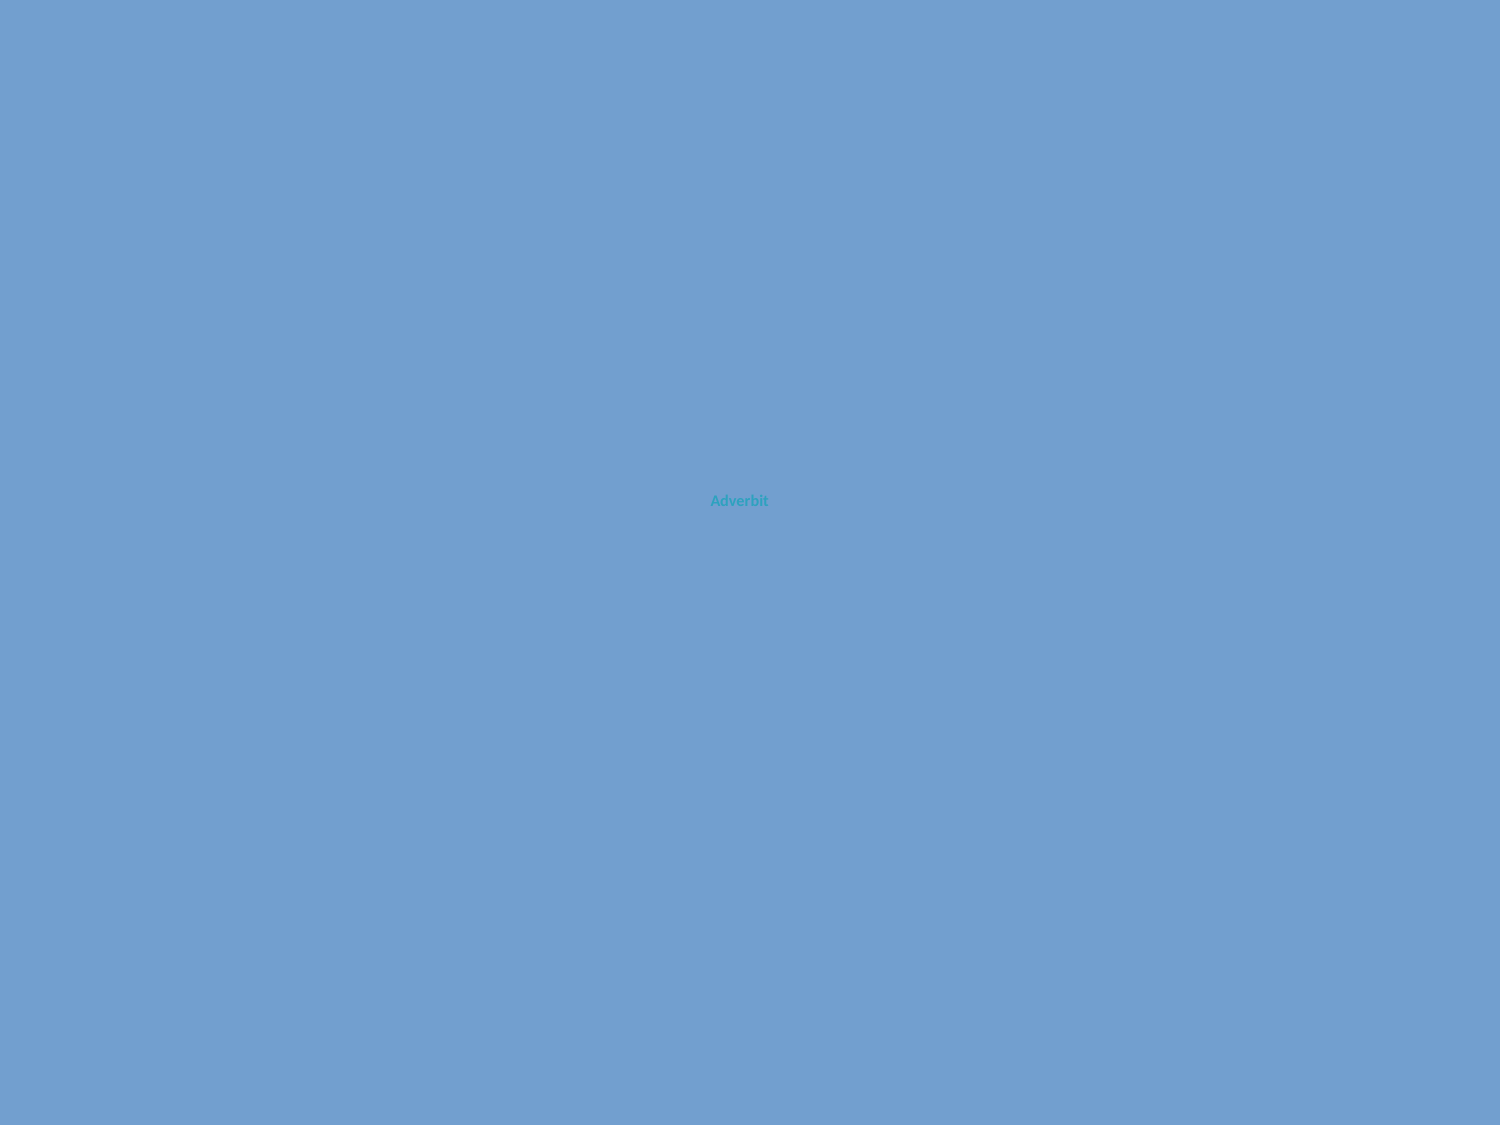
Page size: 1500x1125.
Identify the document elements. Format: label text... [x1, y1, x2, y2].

title Adverbit [64, 456, 1415, 563]
